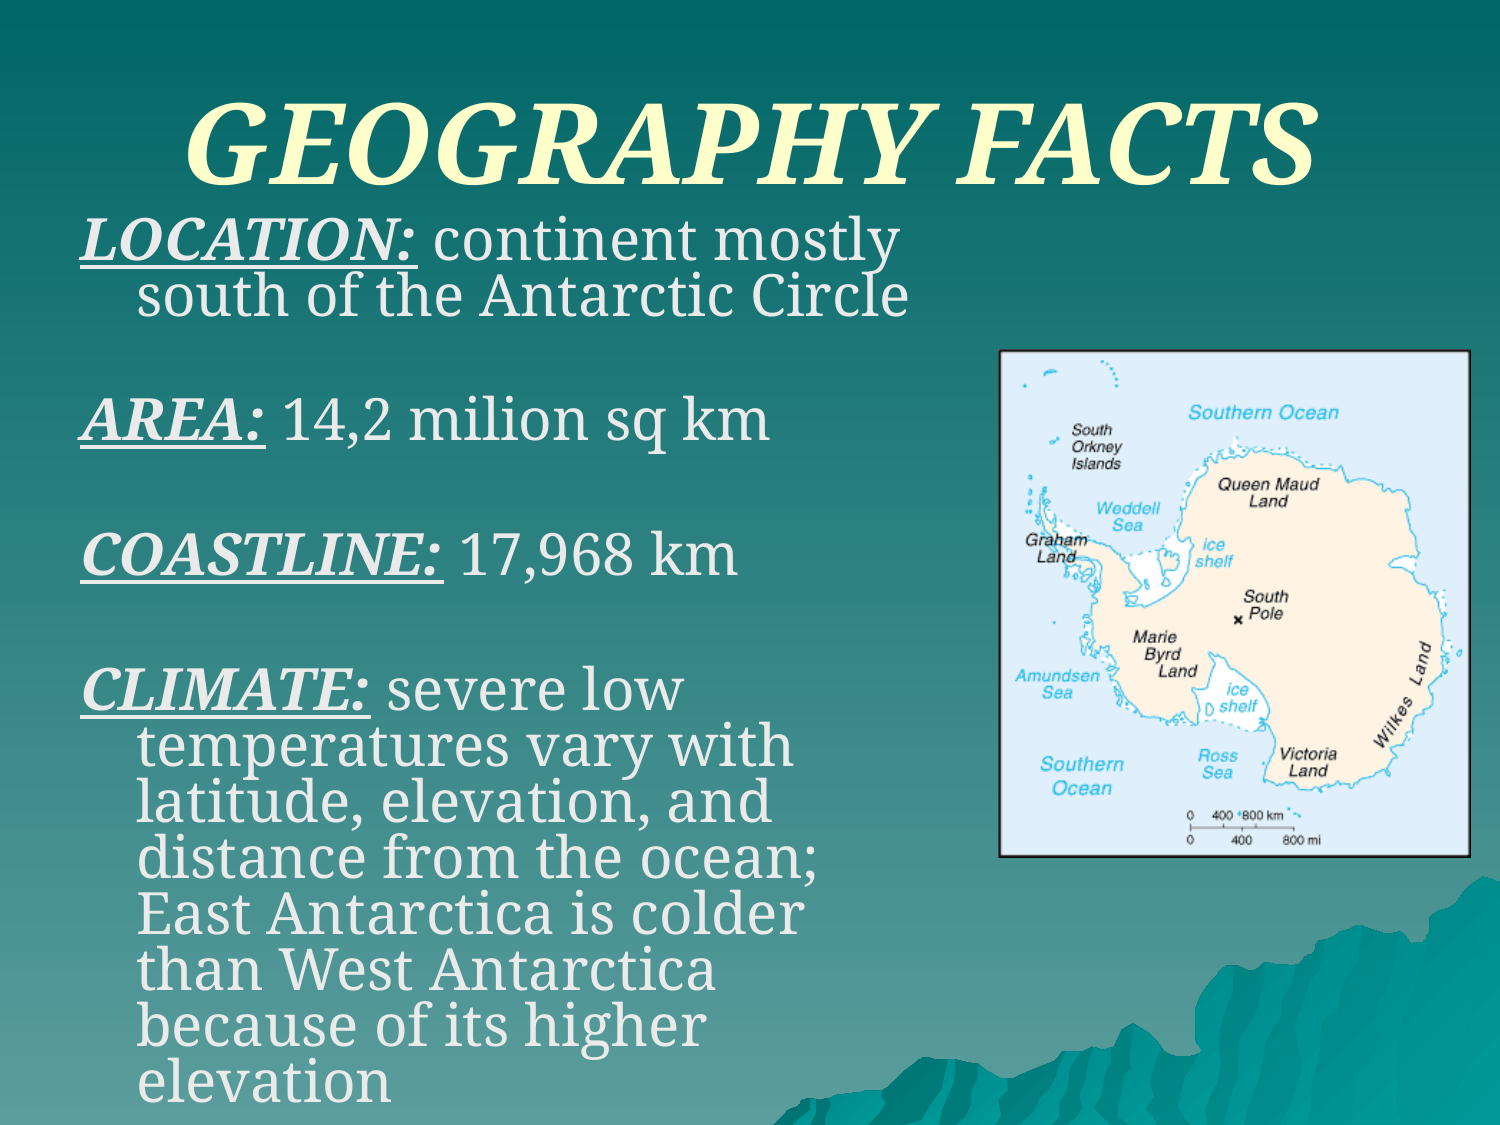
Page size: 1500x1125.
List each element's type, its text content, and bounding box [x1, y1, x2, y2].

picture [998, 349, 1471, 858]
list LOCATION: continent mostly south of the Antarctic Circle AREA: 14,2 milion sq km COASTLINE: 17,968 km CLIMATE: severe low temperatures vary with latitude, elevation, and distance from the ocean; East Antarctica is colder than West Antarctica because of its higher elevation [64, 208, 963, 1099]
title GEOGRAPHY FACTS [75, 45, 1425, 233]
